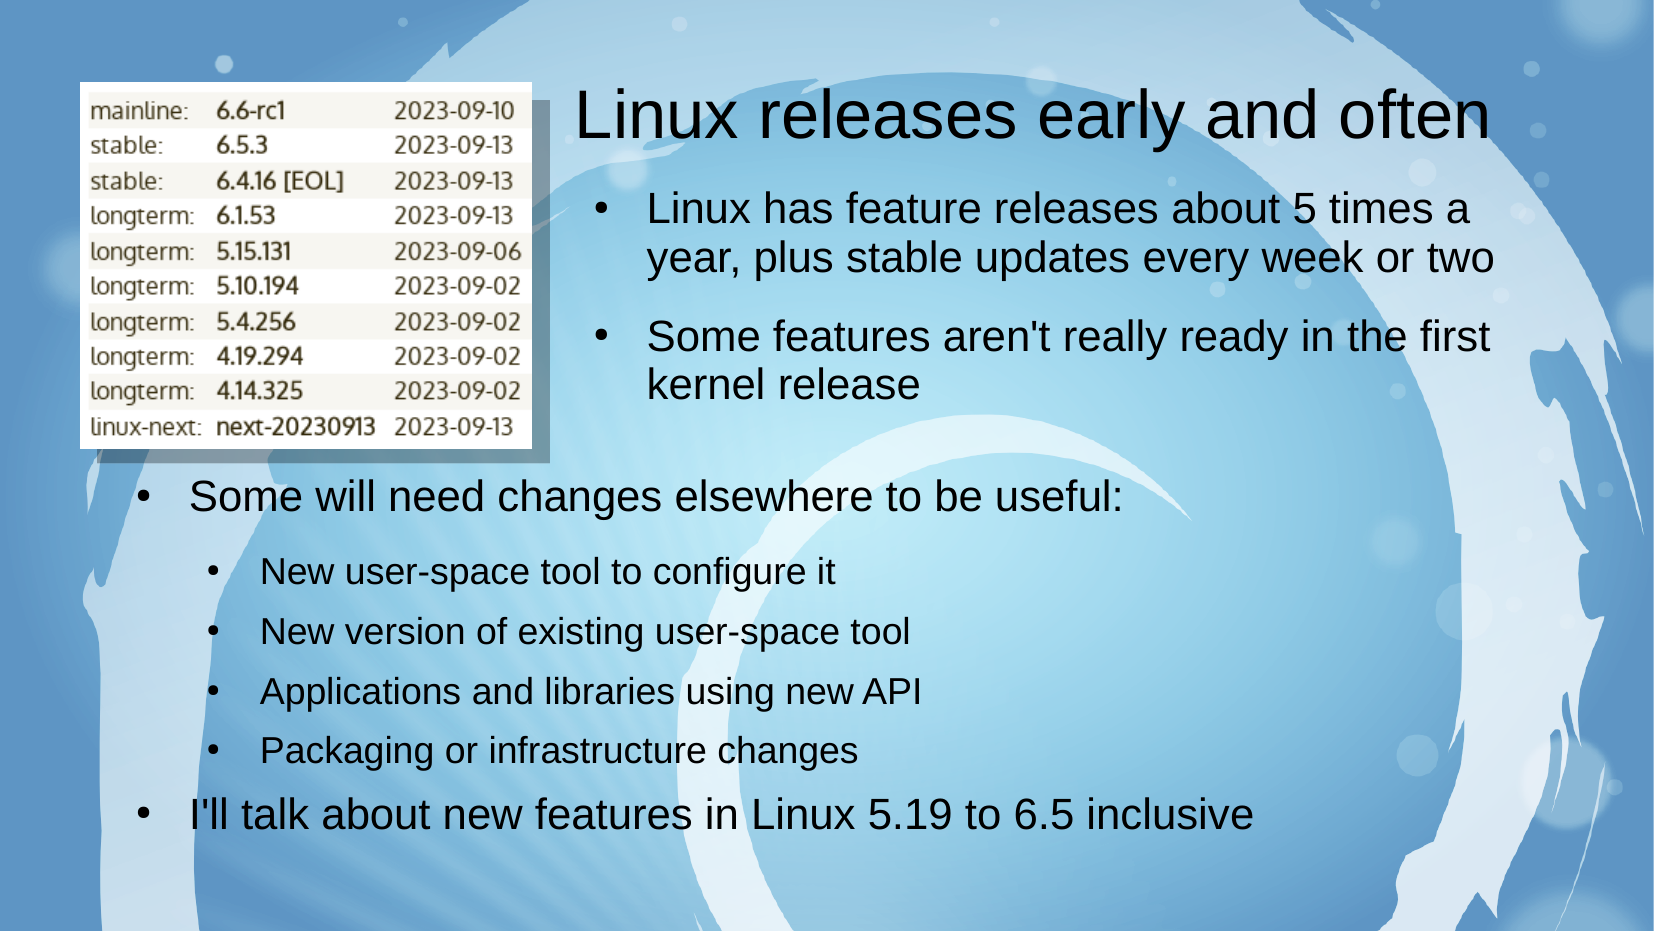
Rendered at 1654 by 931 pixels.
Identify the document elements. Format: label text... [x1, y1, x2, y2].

list Some will need changes elsewhere to be useful: New user-space tool to configure it New version of existing user-space tool Applications and libraries using new API Packaging or infrastructure changes I'll talk about new features in Linux 5.19 to 6.5 inclusive [118, 472, 1536, 832]
text_box Linux has feature releases about 5 times a year, plus stable updates every week or two Some features aren't really ready in the first kernel release [561, 177, 1536, 473]
title Linux releases early and often [531, 37, 1536, 193]
picture [0, 0, 1654, 931]
